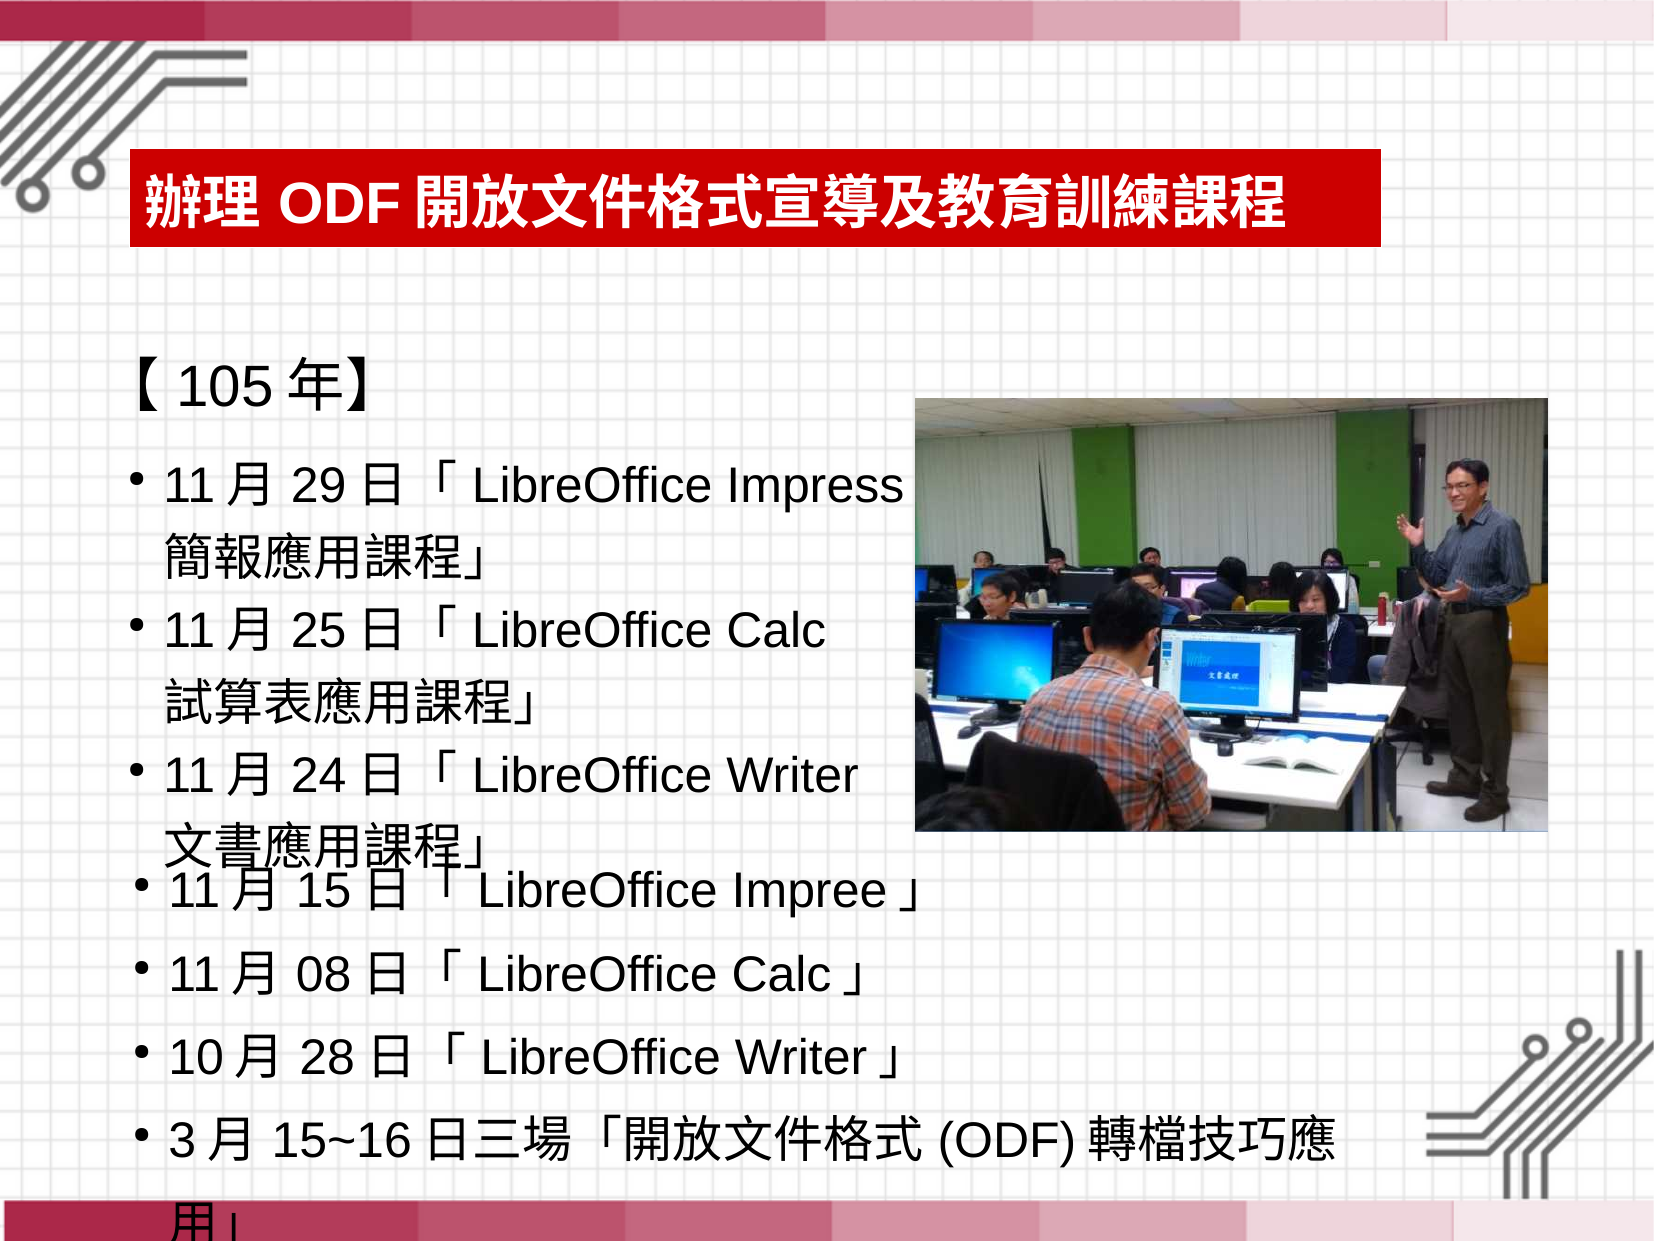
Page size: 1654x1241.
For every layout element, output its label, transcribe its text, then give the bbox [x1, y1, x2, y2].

picture [179, 1206, 191, 1214]
text_box 11月29日「LibreOffice Impress簡報應用課程」 11月25日「LibreOffice Calc 試算表應用課程」 11月24日「LibreOffice Writer 文書應用課程」 [113, 437, 915, 830]
text_box 11月15日「LibreOffice Impree」 11月08日「LibreOffice Calc」 10月28日「LibreOffice Writer」 3月15~16日三場「開放文件格式(ODF)轉檔技巧應用」 [118, 831, 1449, 1193]
picture [195, 1218, 209, 1226]
picture [195, 1206, 209, 1214]
picture [179, 1218, 191, 1226]
picture [195, 1230, 209, 1241]
picture [0, 0, 1654, 1241]
text_box 【105年】 [86, 331, 461, 420]
text_box 辦理ODF開放文件格式宣導及教育訓練課程 [129, 148, 1382, 237]
picture [176, 1230, 191, 1241]
